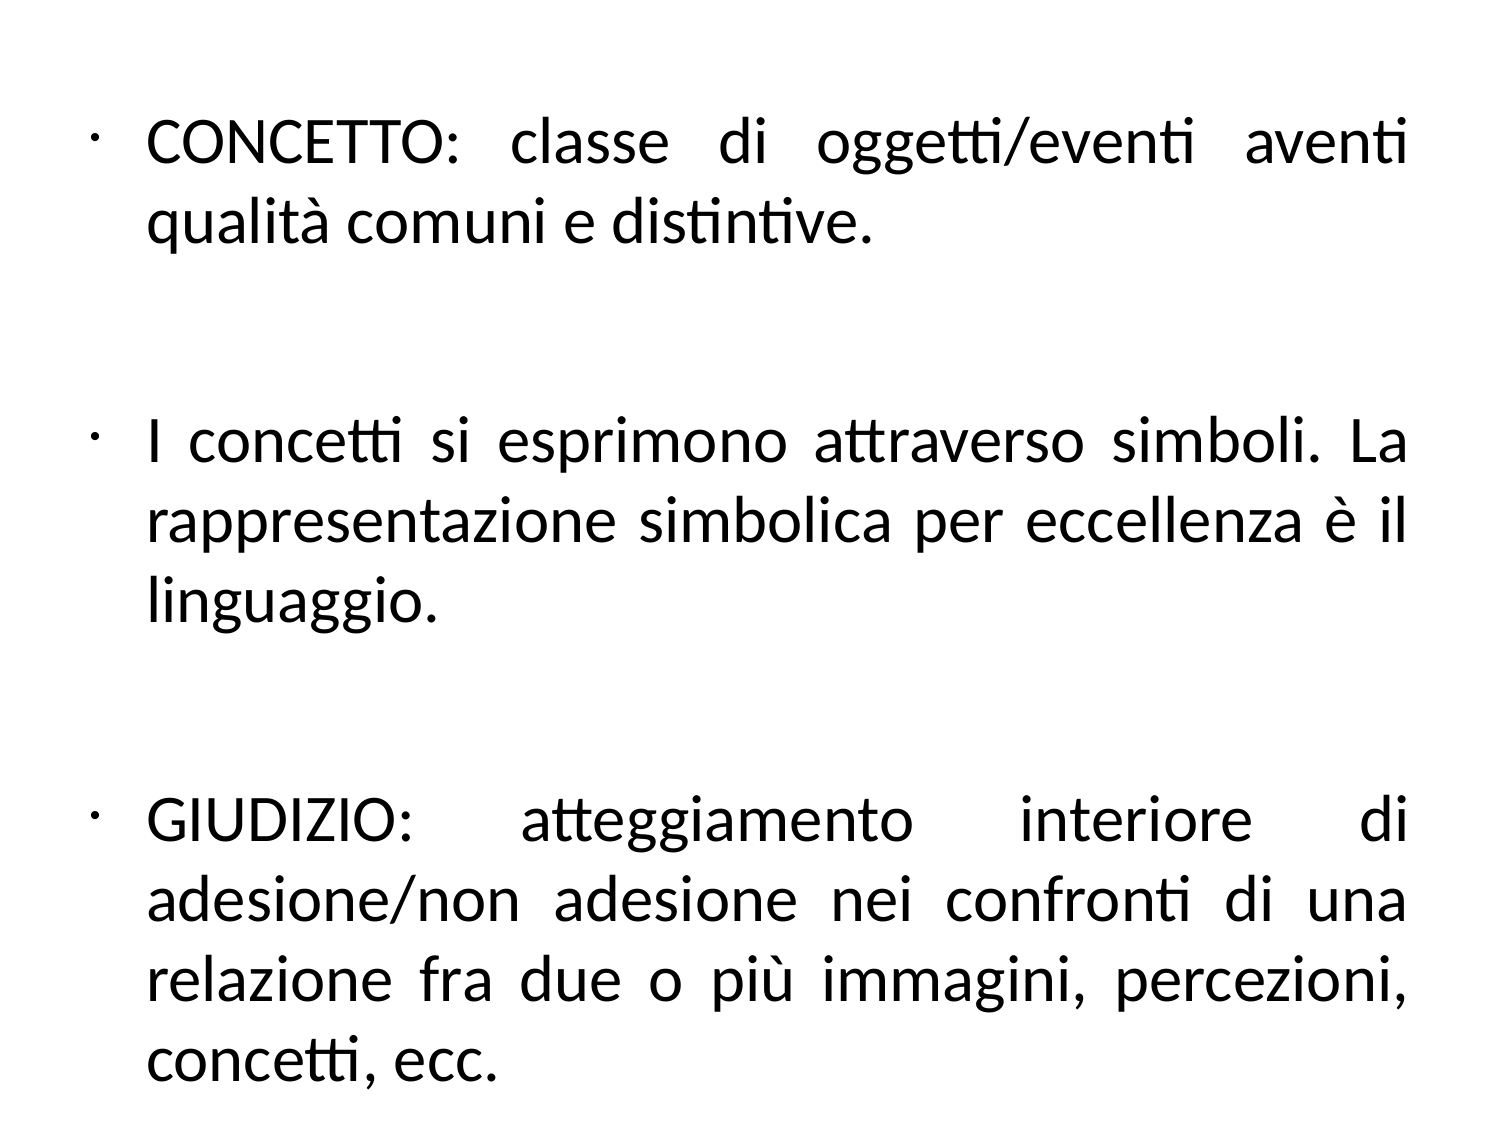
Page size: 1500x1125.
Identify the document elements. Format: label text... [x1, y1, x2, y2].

list CONCETTO: classe di oggetti/eventi aventi qualità comuni e distintive. I concetti si esprimono attraverso simboli. La rappresentazione simbolica per eccellenza è il linguaggio. GIUDIZIO: atteggiamento interiore di adesione/non adesione nei confronti di una relazione fra due o più immagini, percezioni, concetti, ecc. [75, 90, 1425, 1005]
